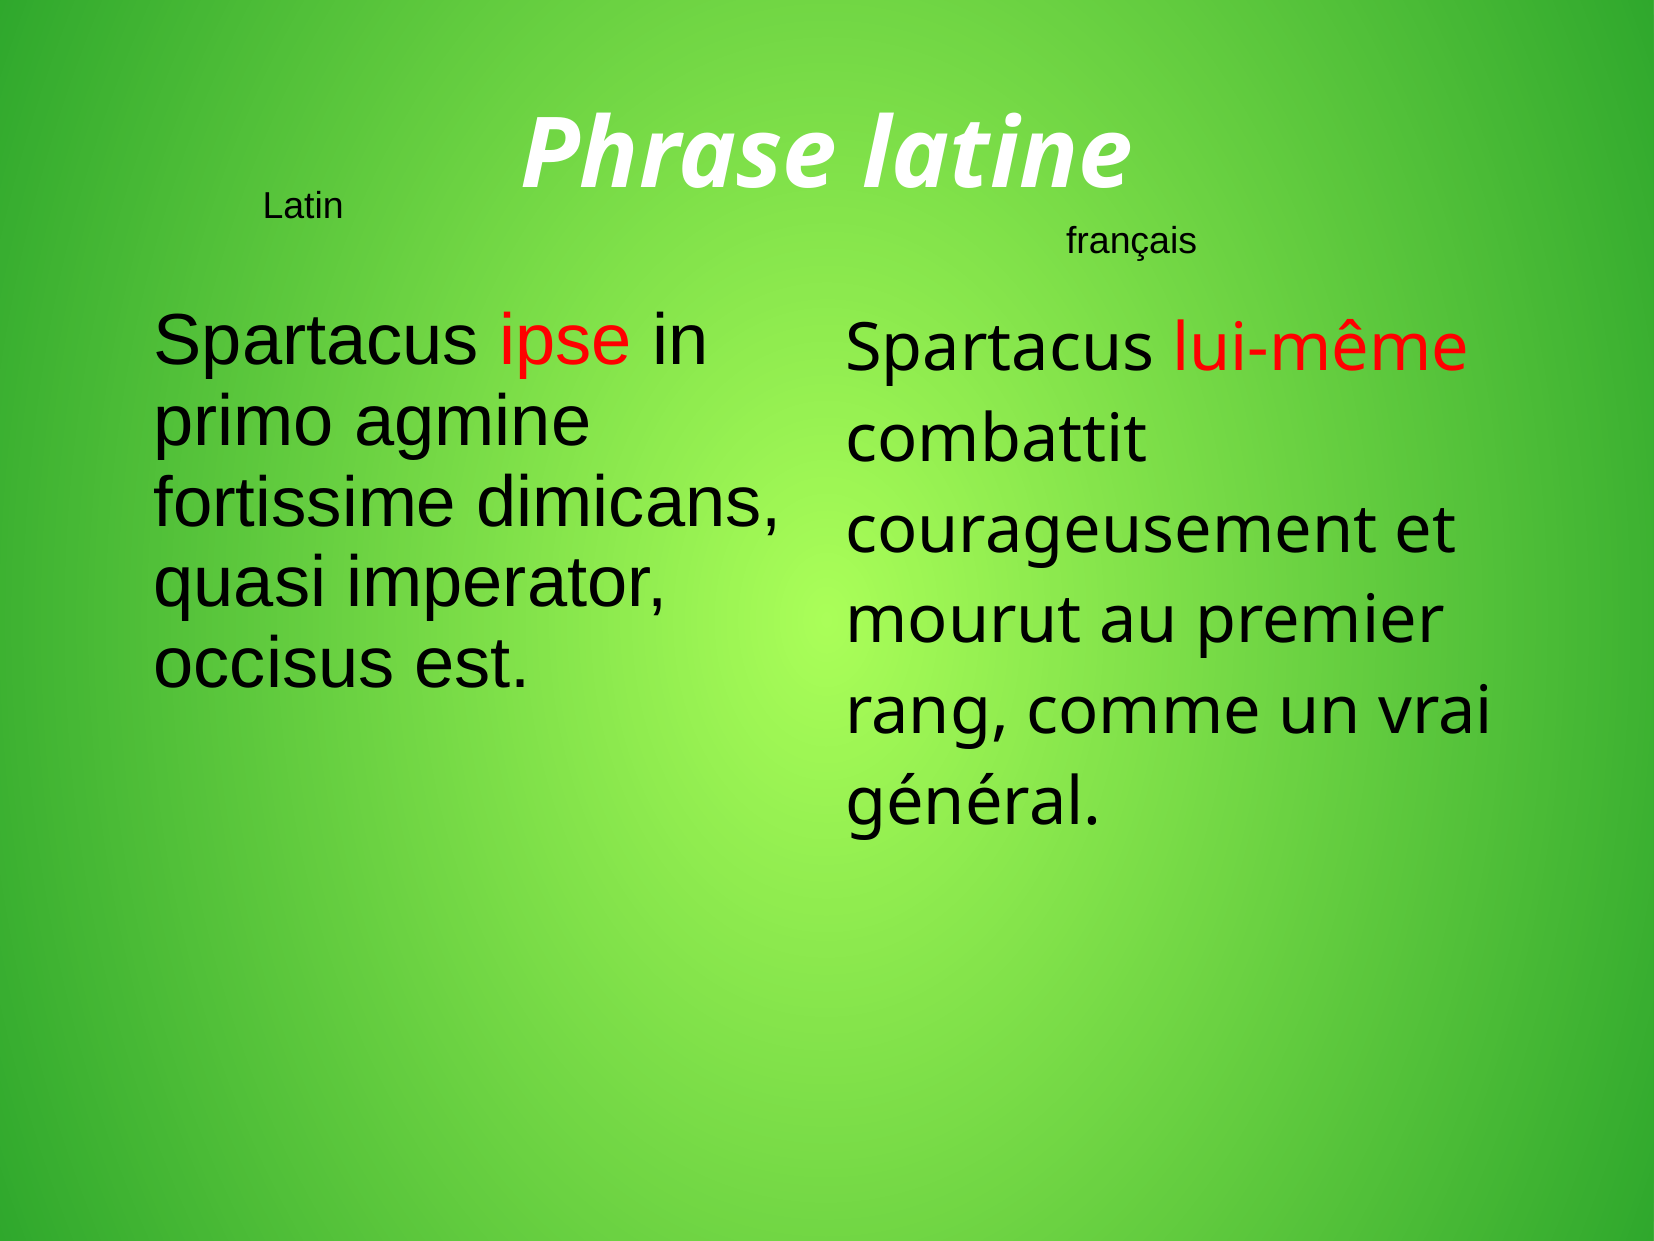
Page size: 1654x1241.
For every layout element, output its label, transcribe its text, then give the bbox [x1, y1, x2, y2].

list Spartacus lui-même combattit courageusement et mourut au premier rang, comme un vrai général. [845, 299, 1572, 1019]
text_box Latin [248, 177, 508, 235]
title Phrase latine [82, 47, 1571, 252]
list Spartacus ipse in primo agmine fortissime dimicans, quasi imperator, occisus est. [82, 299, 809, 1019]
text_box français [1051, 212, 1212, 270]
